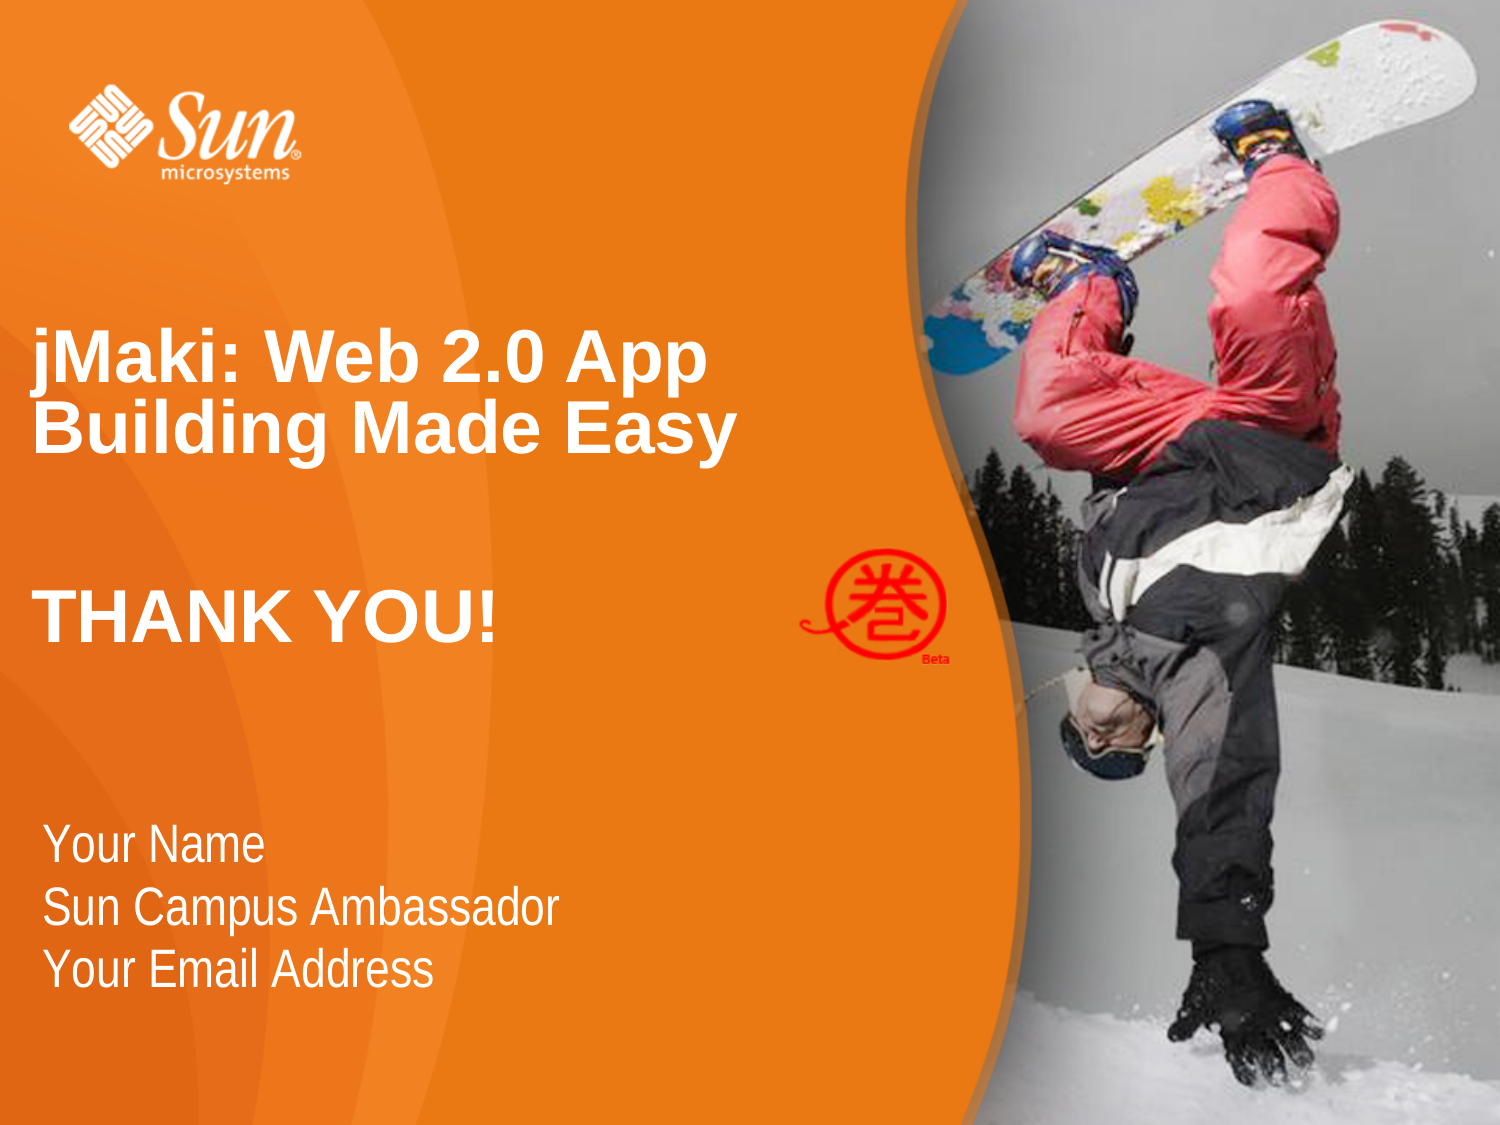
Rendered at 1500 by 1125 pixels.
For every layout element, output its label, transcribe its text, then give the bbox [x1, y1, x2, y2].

text_box Your Name Sun Campus Ambassador Your Email Address [42, 812, 855, 1006]
title jMaki: Web 2.0 App Building Made Easy [31, 291, 850, 468]
title THANK YOU! [31, 555, 850, 657]
picture [0, 0, 1500, 1125]
